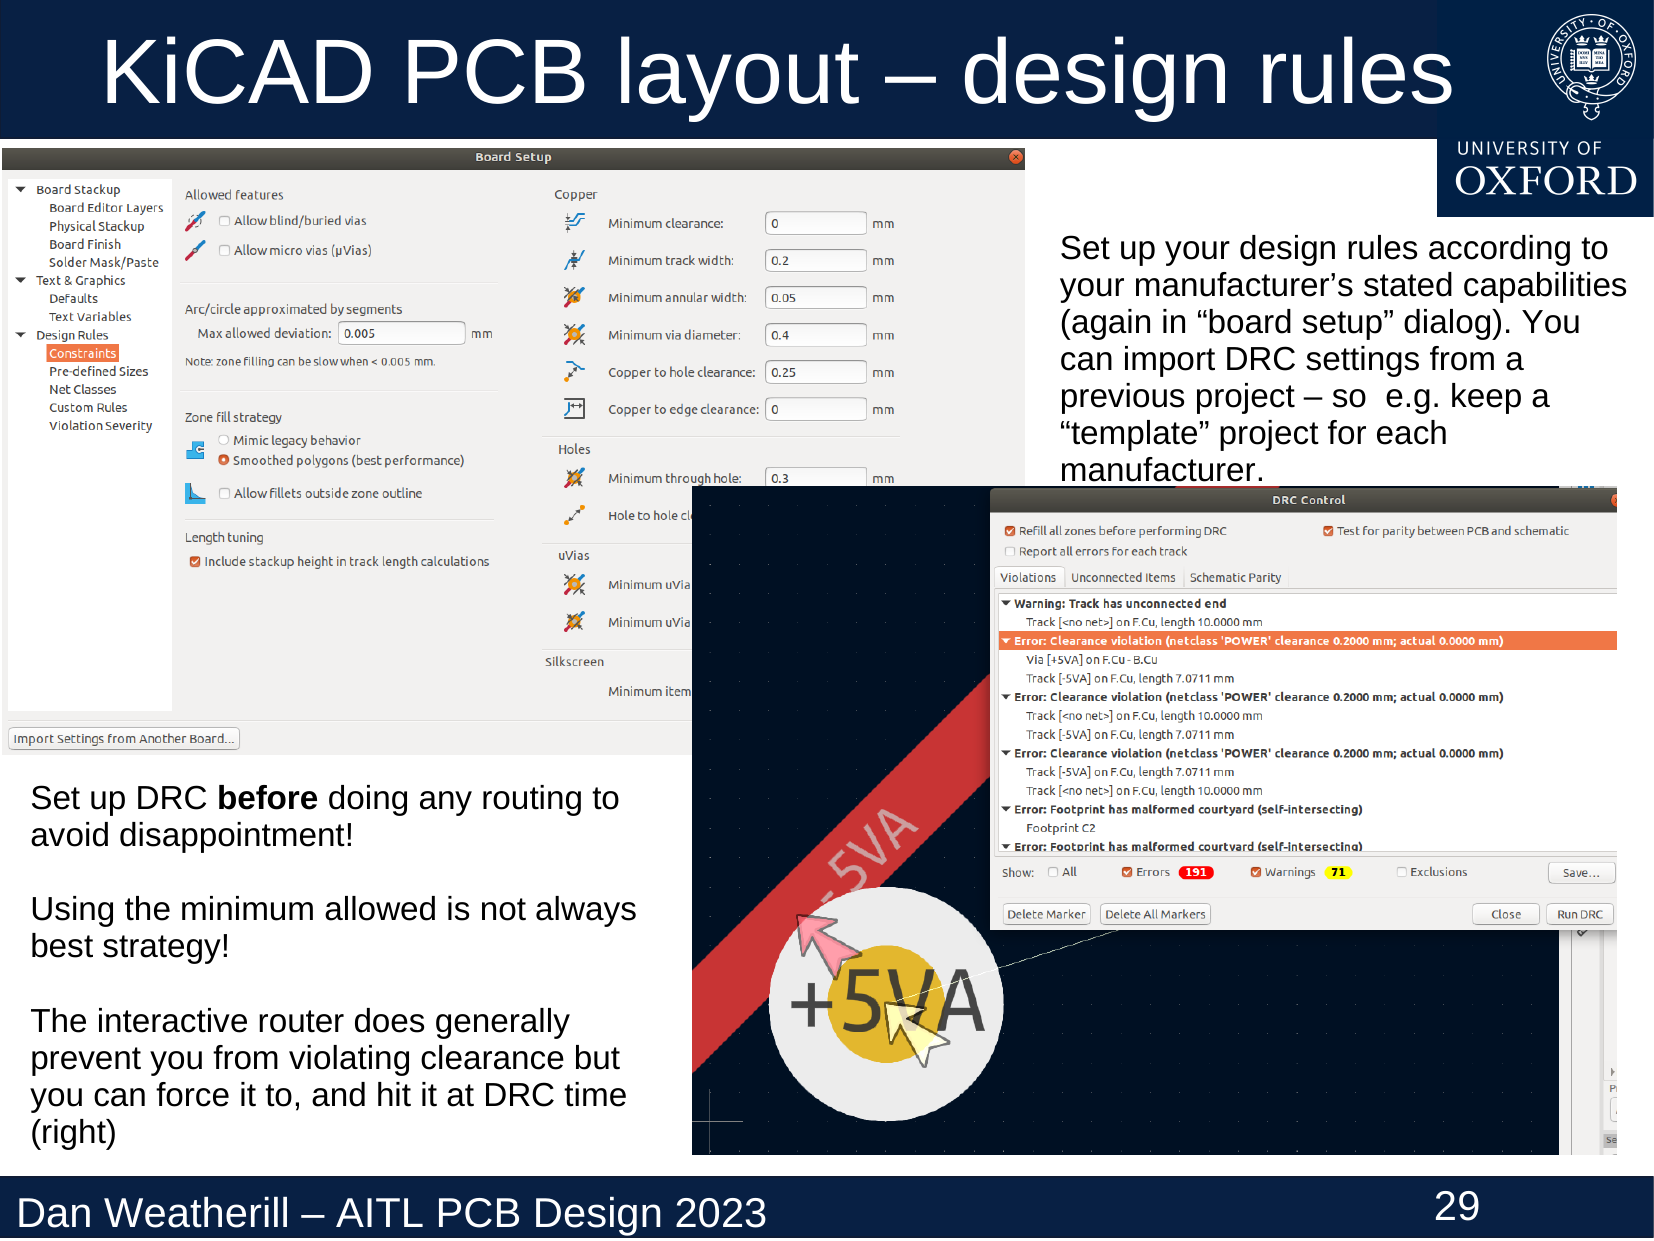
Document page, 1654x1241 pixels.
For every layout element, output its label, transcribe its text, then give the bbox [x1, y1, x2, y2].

picture [1437, 0, 1654, 217]
text_box Set up DRC before doing any routing to avoid disappointment! Using the minimum allowed is not always best strategy! The interactive router does generally prevent you from violating clearance but you can force it to, and hit it at DRC time (right) [15, 772, 664, 1159]
title KiCAD PCB layout – design rules [35, 0, 1524, 177]
text_box Set up your design rules according to your manufacturer’s stated capabilities (again in “board setup” dialog). You can import DRC settings from a previous project – so e.g. keep a “template” project for each manufacturer. [1045, 222, 1654, 497]
picture [2, 148, 1617, 1155]
